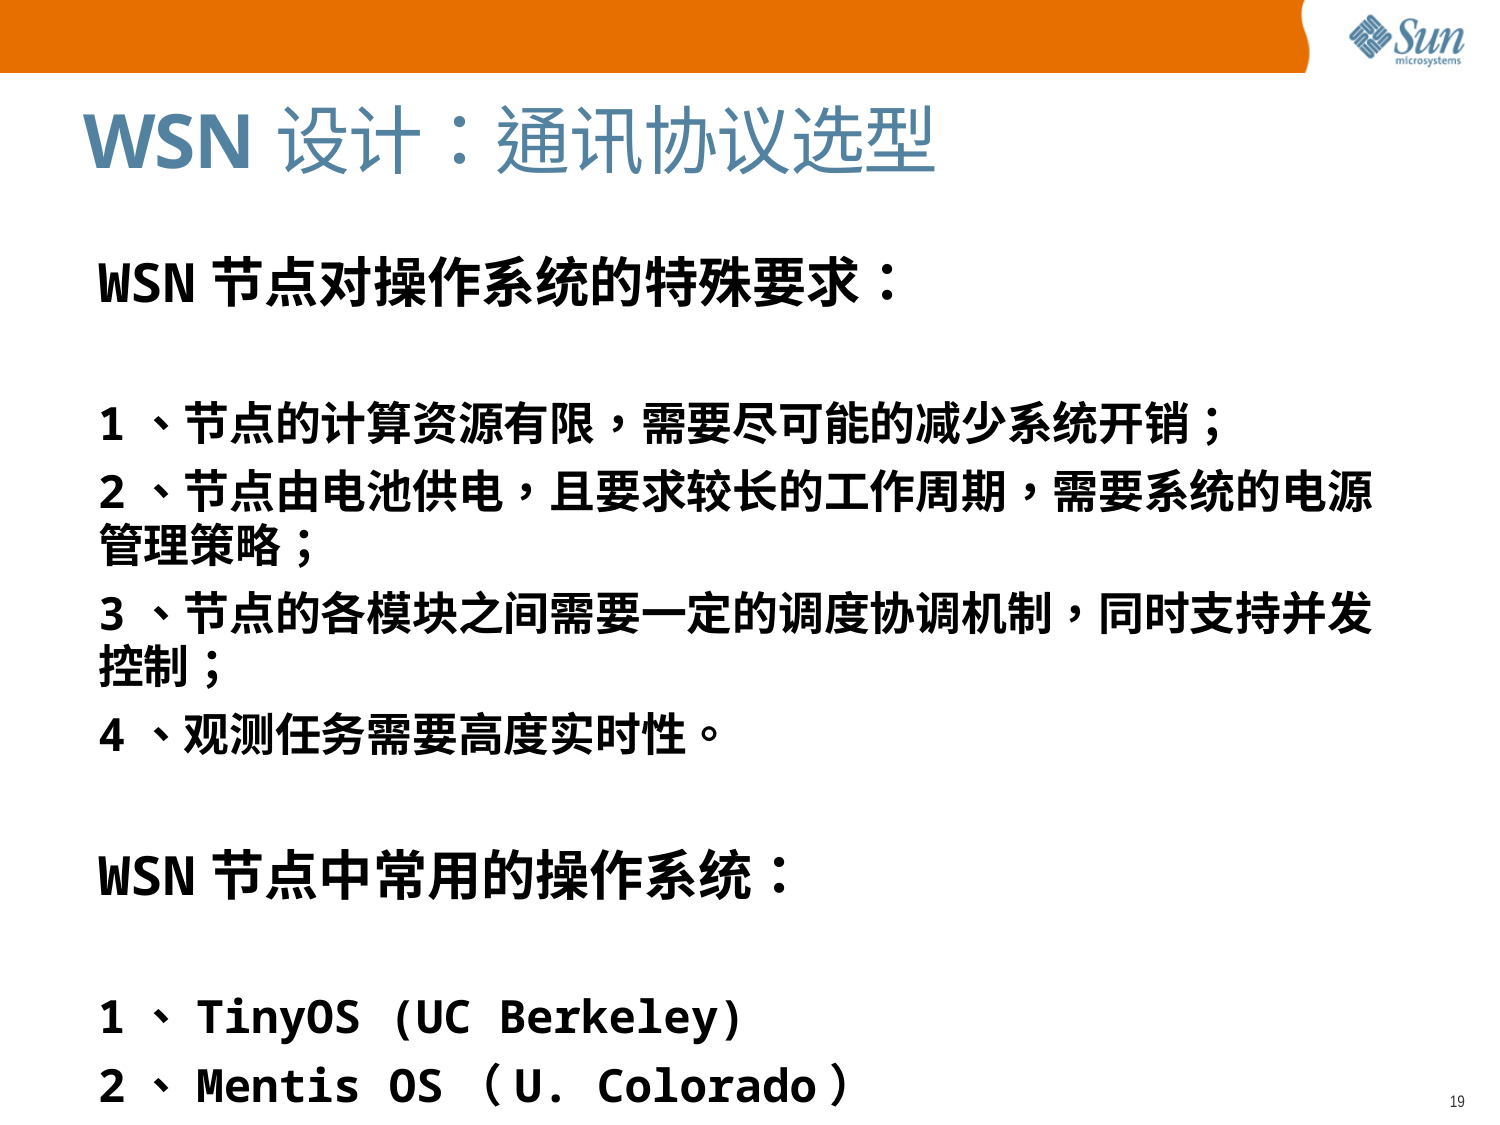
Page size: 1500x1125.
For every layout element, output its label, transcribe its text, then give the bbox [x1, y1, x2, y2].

title WSN设计：通讯协议选型 [83, 94, 1446, 199]
text_box WSN节点对操作系统的特殊要求： 1、节点的计算资源有限，需要尽可能的减少系统开销； 2、节点由电池供电，且要求较长的工作周期，需要系统的电源管理策略； 3、节点的各模块之间需要一定的调度协调机制，同时支持并发控制； 4、观测任务需要高度实时性。 WSN节点中常用的操作系统： 1、TinyOS (UC Berkeley) 2、Mentis OS（U. Colorado） 3、SOS（UCLA） [98, 252, 1393, 1065]
picture [0, 0, 1500, 73]
